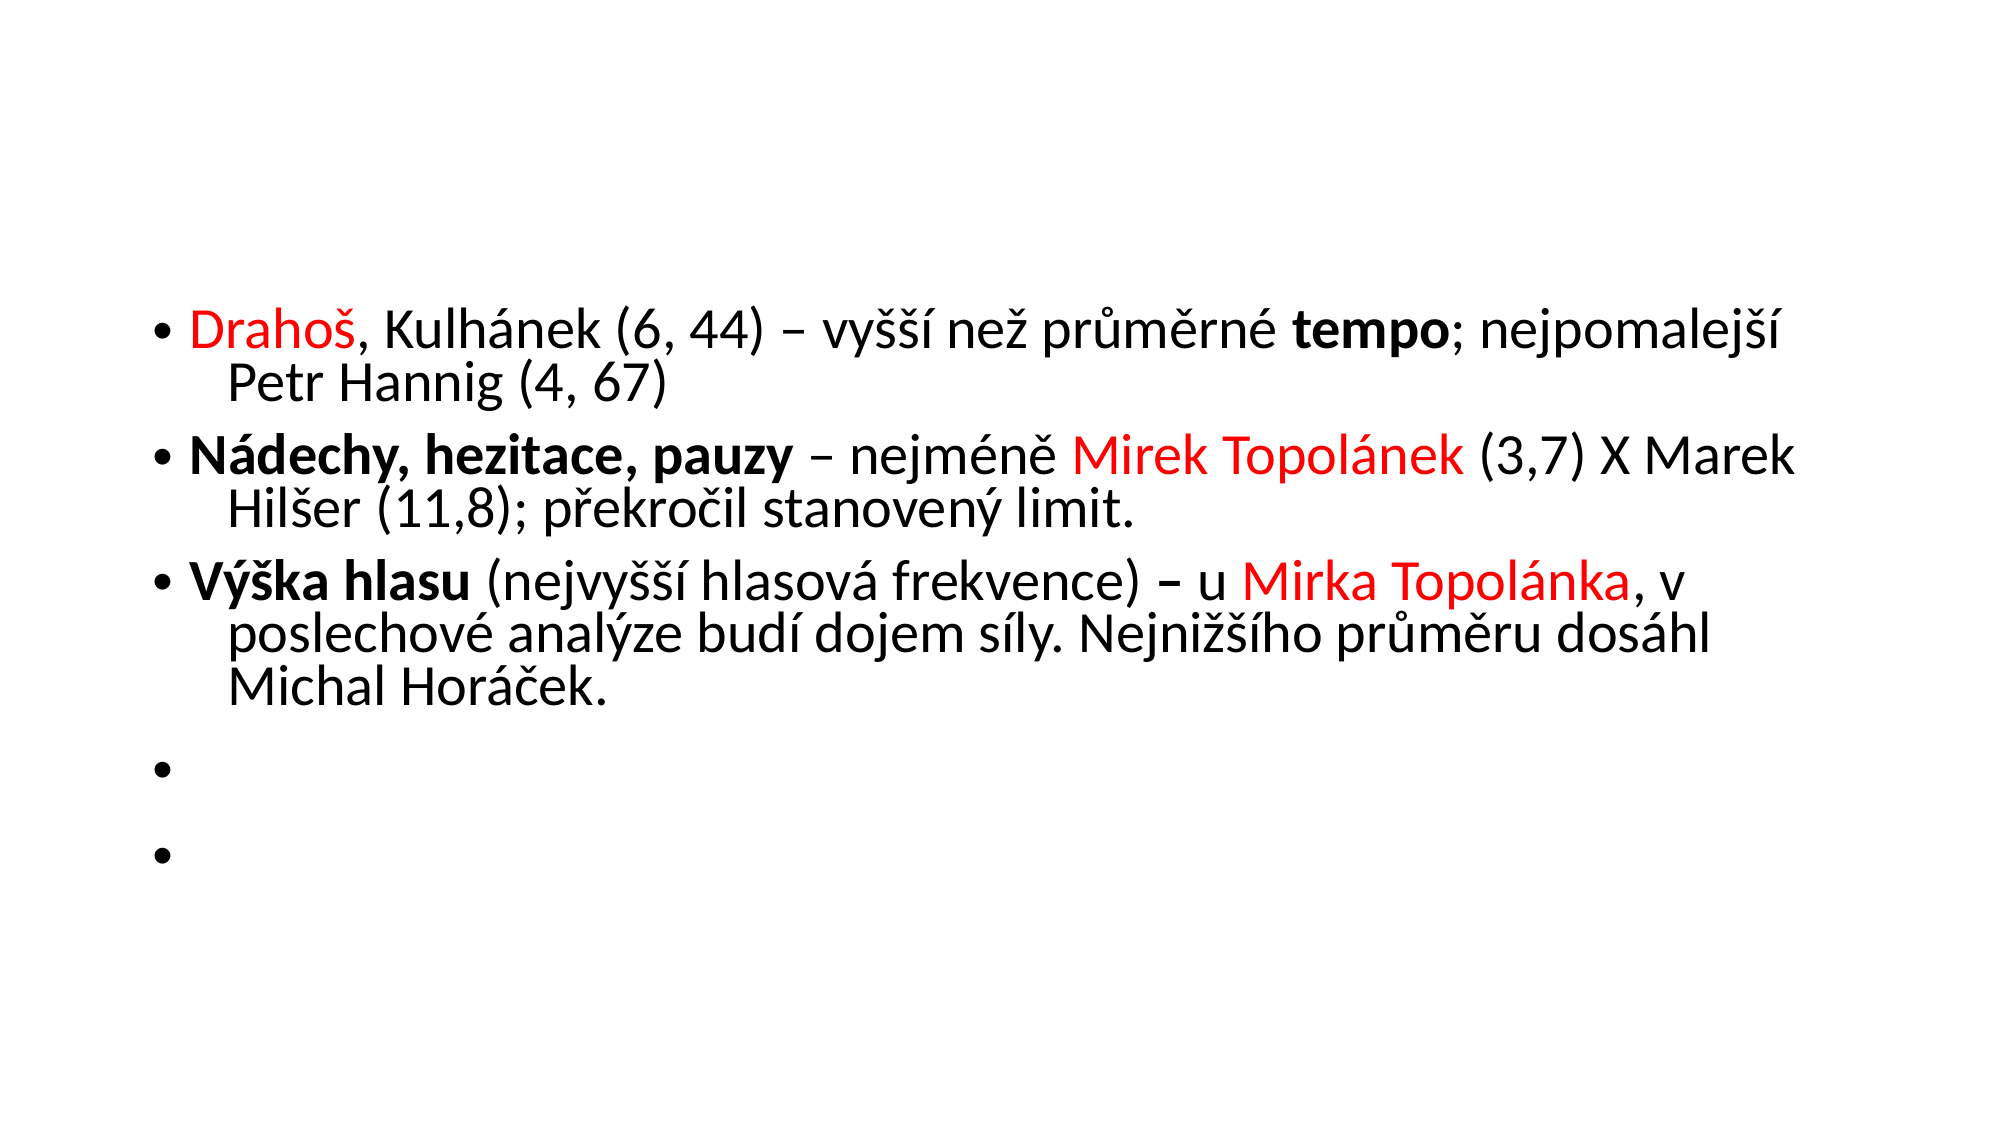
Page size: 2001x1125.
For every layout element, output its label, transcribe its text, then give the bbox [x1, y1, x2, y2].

list Drahoš, Kulhánek (6, 44) – vyšší než průměrné tempo; nejpomalejší Petr Hannig (4, 67) Nádechy, hezitace, pauzy – nejméně Mirek Topolánek (3,7) X Marek Hilšer (11,8); překročil stanovený limit. Výška hlasu (nejvyšší hlasová frekvence) – u Mirka Topolánka, v poslechové analýze budí dojem síly. Nejnižšího průměru dosáhl Michal Horáček. [137, 299, 1863, 1014]
